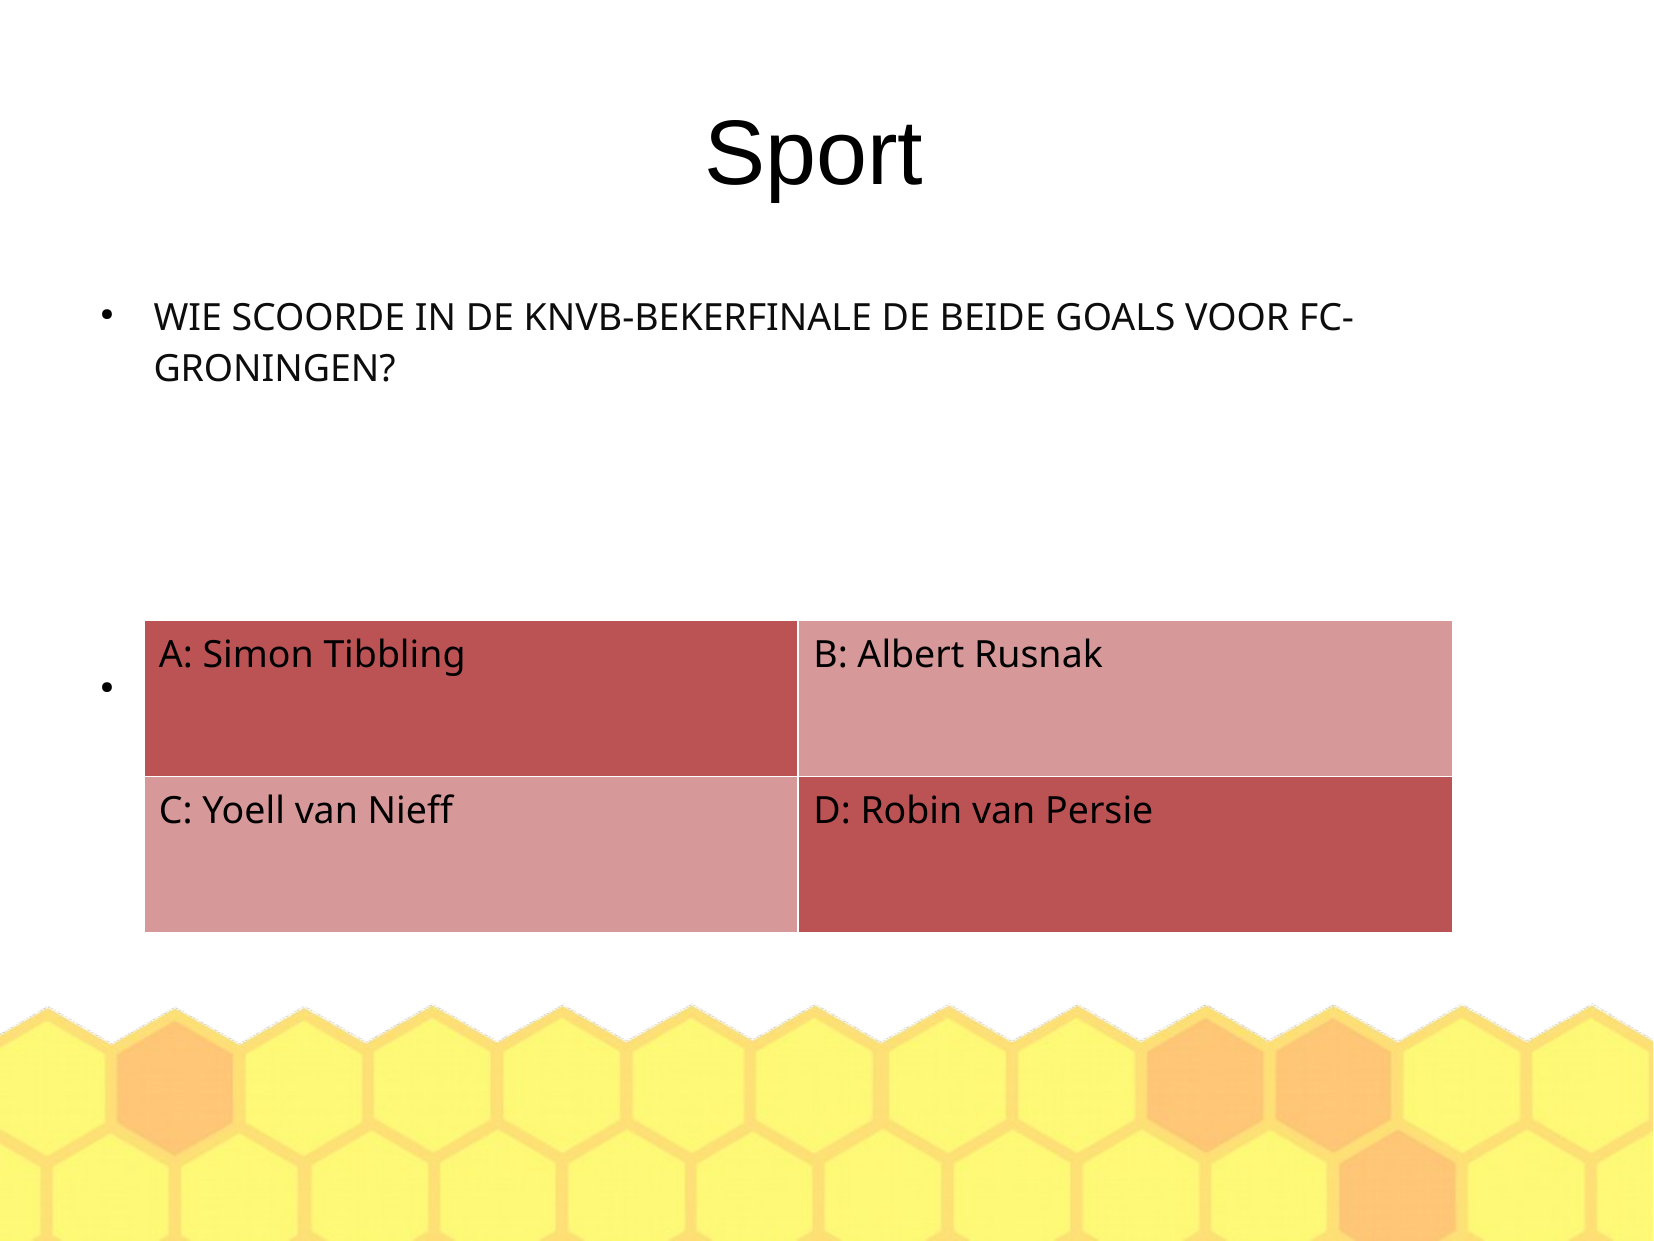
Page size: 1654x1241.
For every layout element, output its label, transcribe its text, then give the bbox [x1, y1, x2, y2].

title Sport [82, 49, 1571, 257]
table_cell C: Yoell van Nieff [145, 777, 797, 932]
list Wie scoorde in de KNVB-bekerfinale de beide goals voor Fc-Groningen? [82, 290, 1571, 1010]
picture [0, 1001, 1654, 1241]
table_header A: Simon Tibbling [145, 621, 797, 776]
table_header B: Albert Rusnak [799, 621, 1452, 776]
table_cell D: Robin van Persie [799, 777, 1452, 932]
